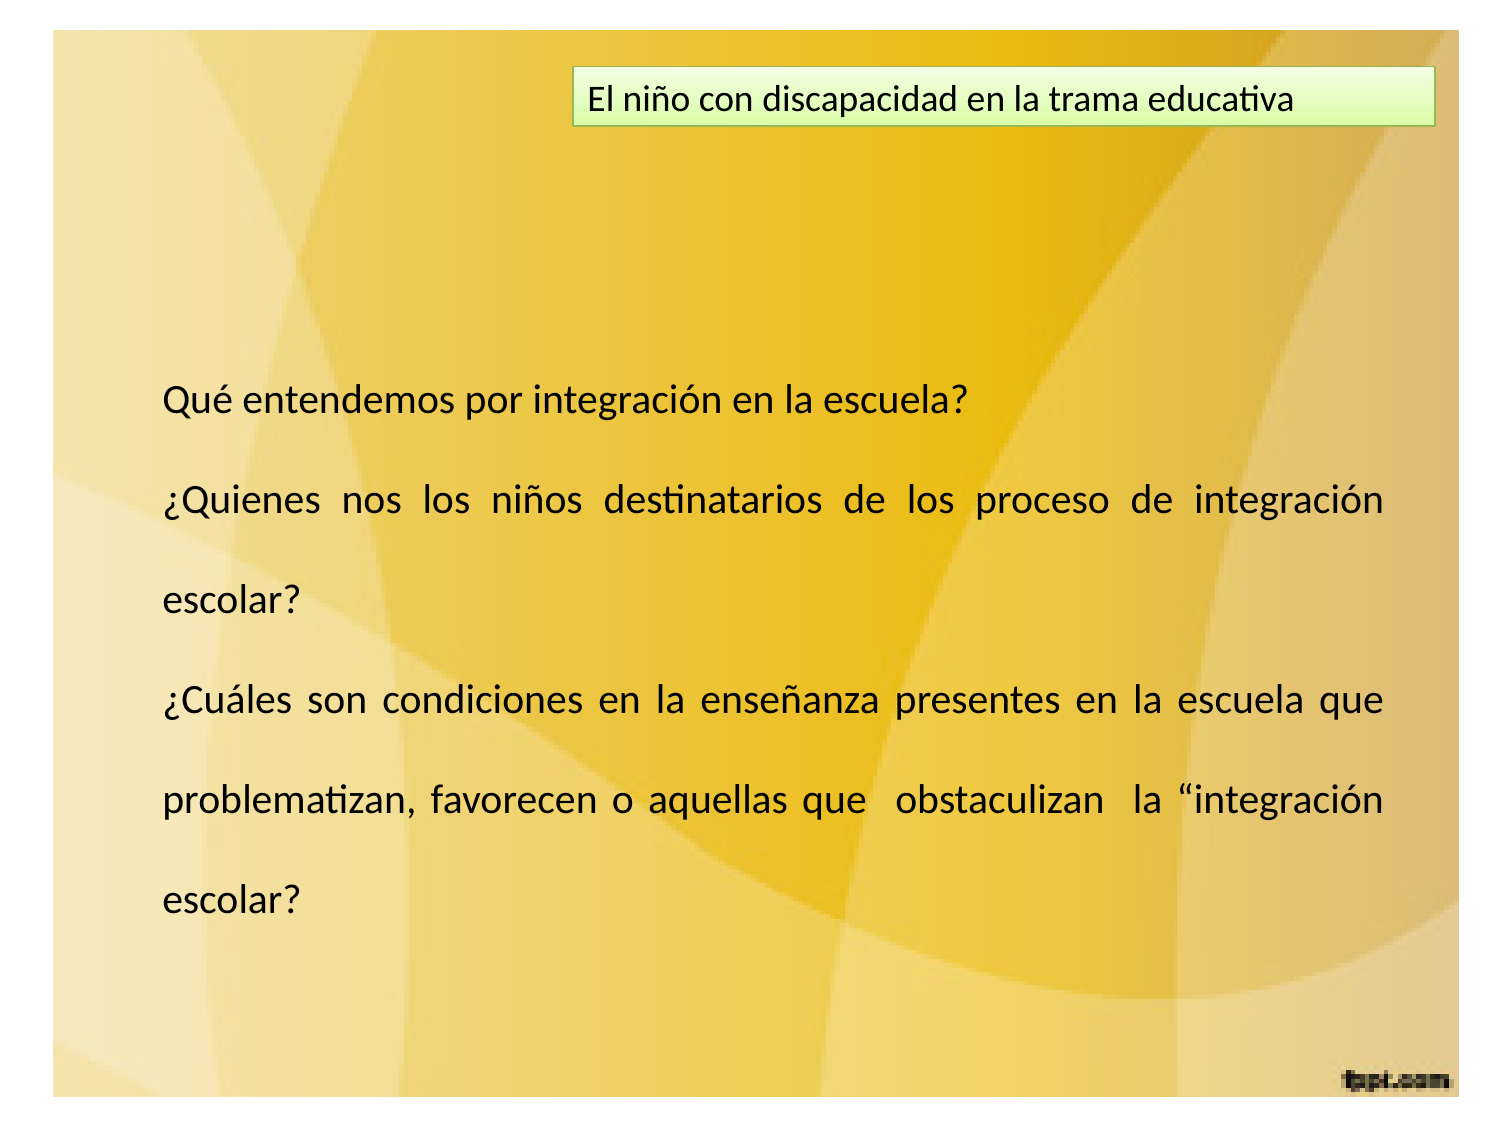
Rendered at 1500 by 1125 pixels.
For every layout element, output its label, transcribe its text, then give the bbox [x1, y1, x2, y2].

text_box Qué entendemos por integración en la escuela? ¿Quienes nos los niños destinatarios de los proceso de integración escolar? ¿Cuáles son condiciones en la enseñanza presentes en la escuela que problematizan, favorecen o aquellas que obstaculizan la “integración escolar? [147, 314, 1400, 930]
text_box El niño con discapacidad en la trama educativa [572, 66, 1436, 127]
picture [53, 30, 1459, 1097]
